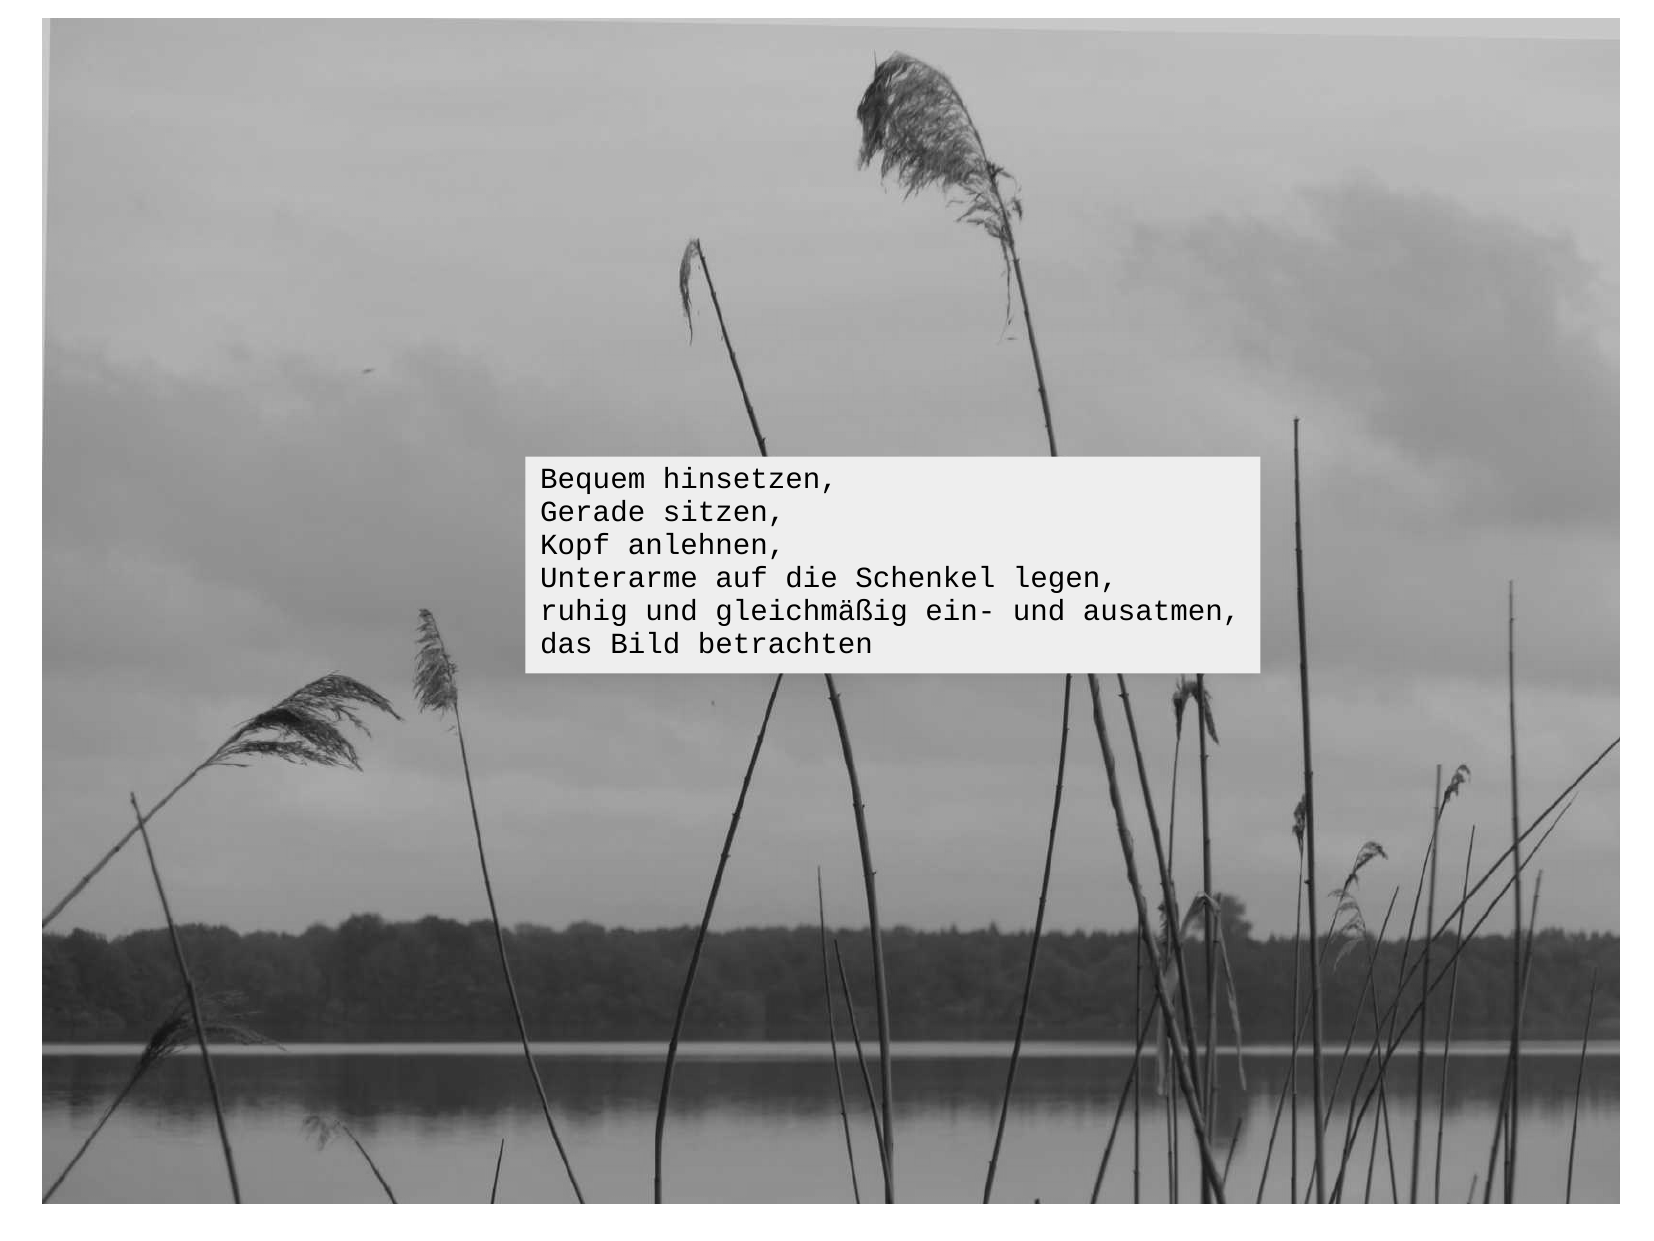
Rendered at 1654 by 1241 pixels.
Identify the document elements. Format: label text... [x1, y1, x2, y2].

text_box Bequem hinsetzen, Gerade sitzen, Kopf anlehnen, Unterarme auf die Schenkel legen, ruhig und gleichmäßig ein- und ausatmen, das Bild betrachten [525, 456, 1261, 674]
picture [42, 18, 1620, 1204]
